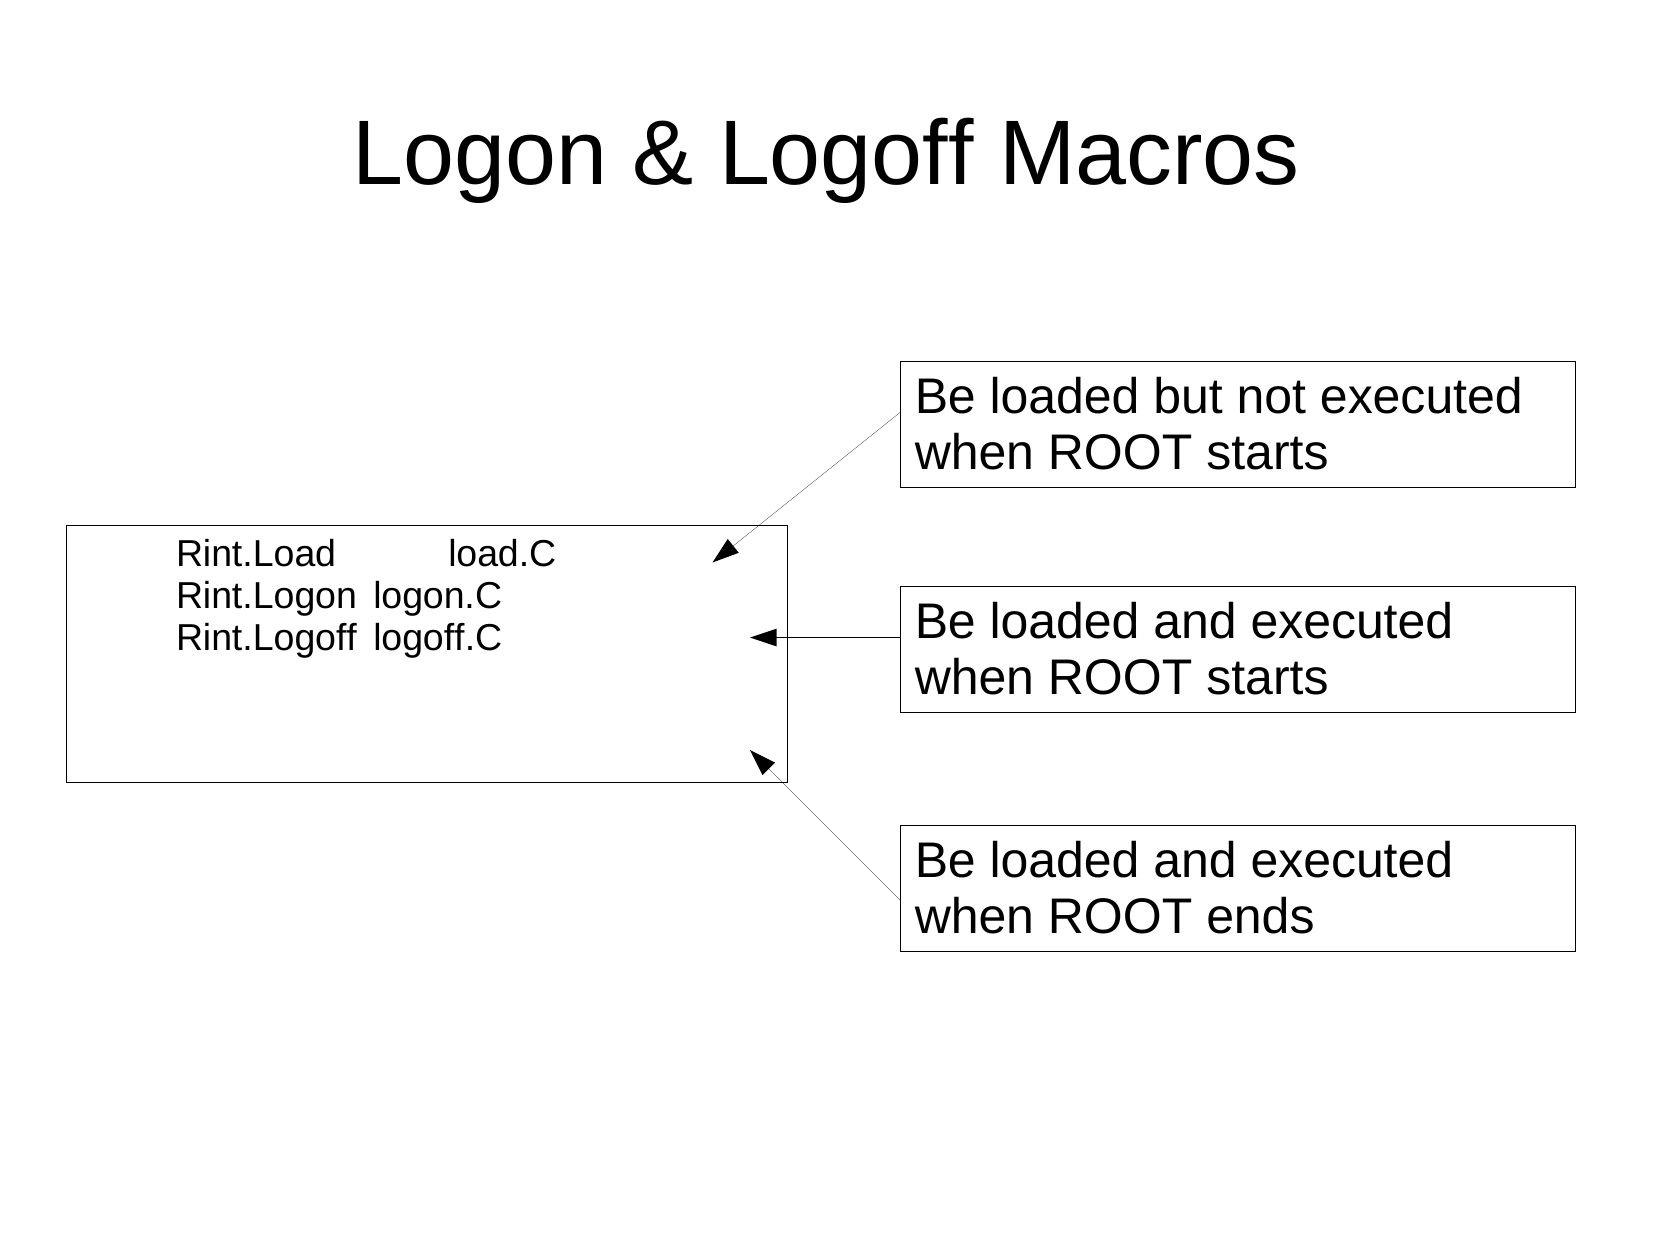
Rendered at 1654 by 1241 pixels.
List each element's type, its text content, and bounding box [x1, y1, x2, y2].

text_box Be loaded but not executed when ROOT starts [900, 361, 1576, 488]
title Logon & Logoff Macros [82, 49, 1571, 257]
text_box Be loaded and executed when ROOT starts [900, 586, 1576, 713]
text_box Be loaded and executed when ROOT ends [900, 825, 1576, 952]
text_box Rint.Load load.C Rint.Logon logon.C Rint.Logoff logoff.C [66, 525, 788, 783]
